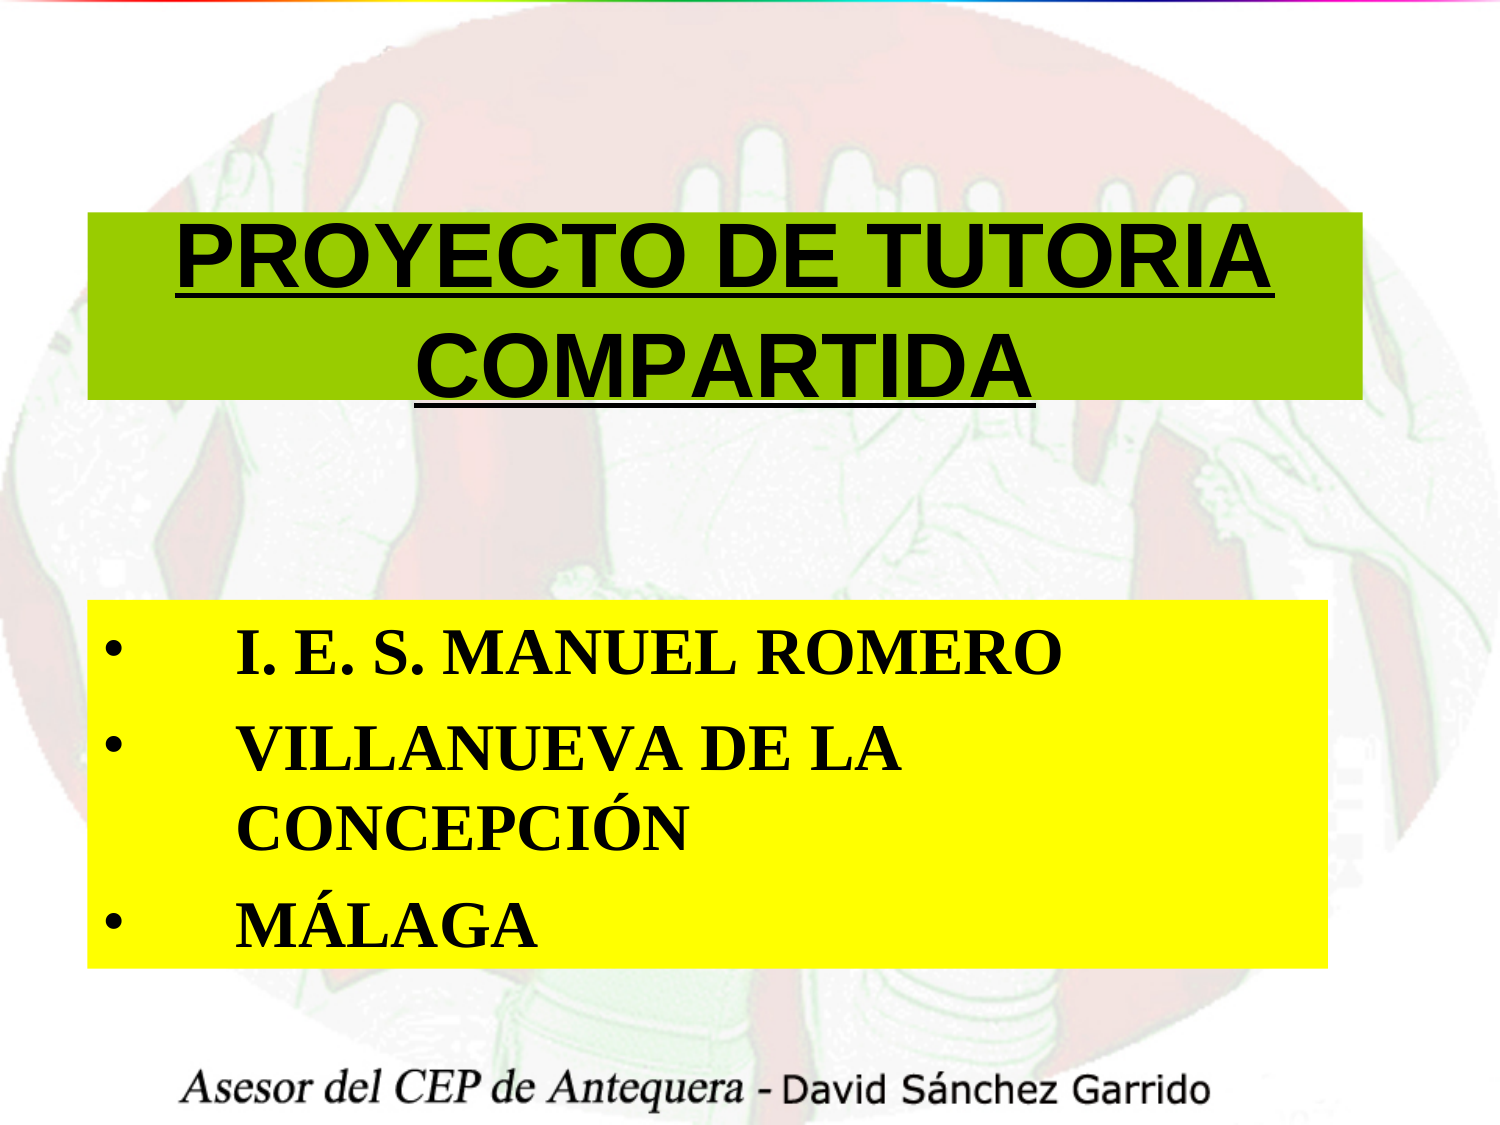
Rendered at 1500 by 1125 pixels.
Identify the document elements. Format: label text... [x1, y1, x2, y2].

picture [0, 0, 1500, 1125]
text_box I. E. S. MANUEL ROMERO VILLANUEVA DE LA CONCEPCIÓN MÁLAGA [87, 599, 1328, 969]
title PROYECTO DE TUTORIA COMPARTIDA [87, 212, 1363, 400]
